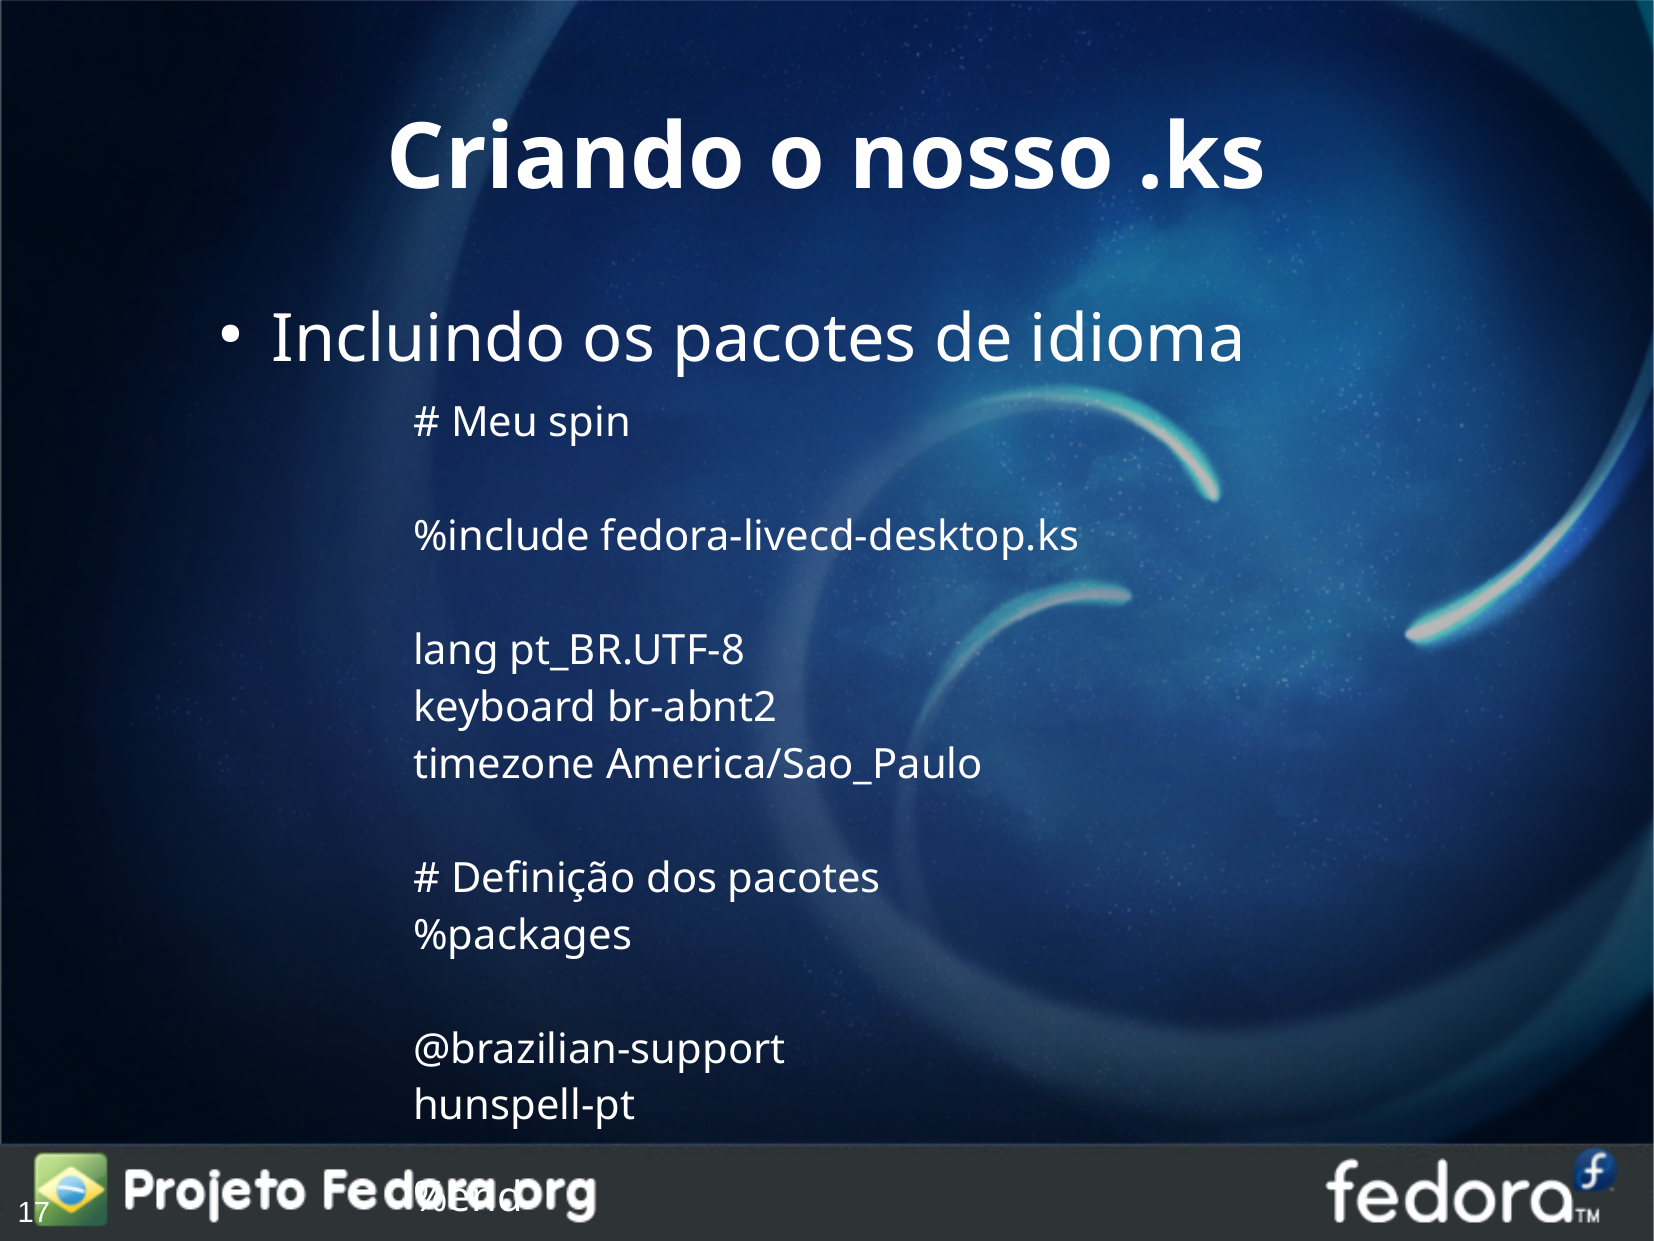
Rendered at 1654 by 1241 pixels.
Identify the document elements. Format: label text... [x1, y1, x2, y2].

picture [0, 0, 1654, 1241]
list Incluindo os pacotes de idioma [200, 290, 1477, 1123]
text_box # Meu spin %include fedora-livecd-desktop.ks lang pt_BR.UTF-8 keyboard br-abnt2 timezone America/Sao_Paulo # Definição dos pacotes %packages @brazilian-support hunspell-pt %end ... [398, 384, 1255, 1156]
title Criando o nosso .ks [82, 49, 1571, 257]
